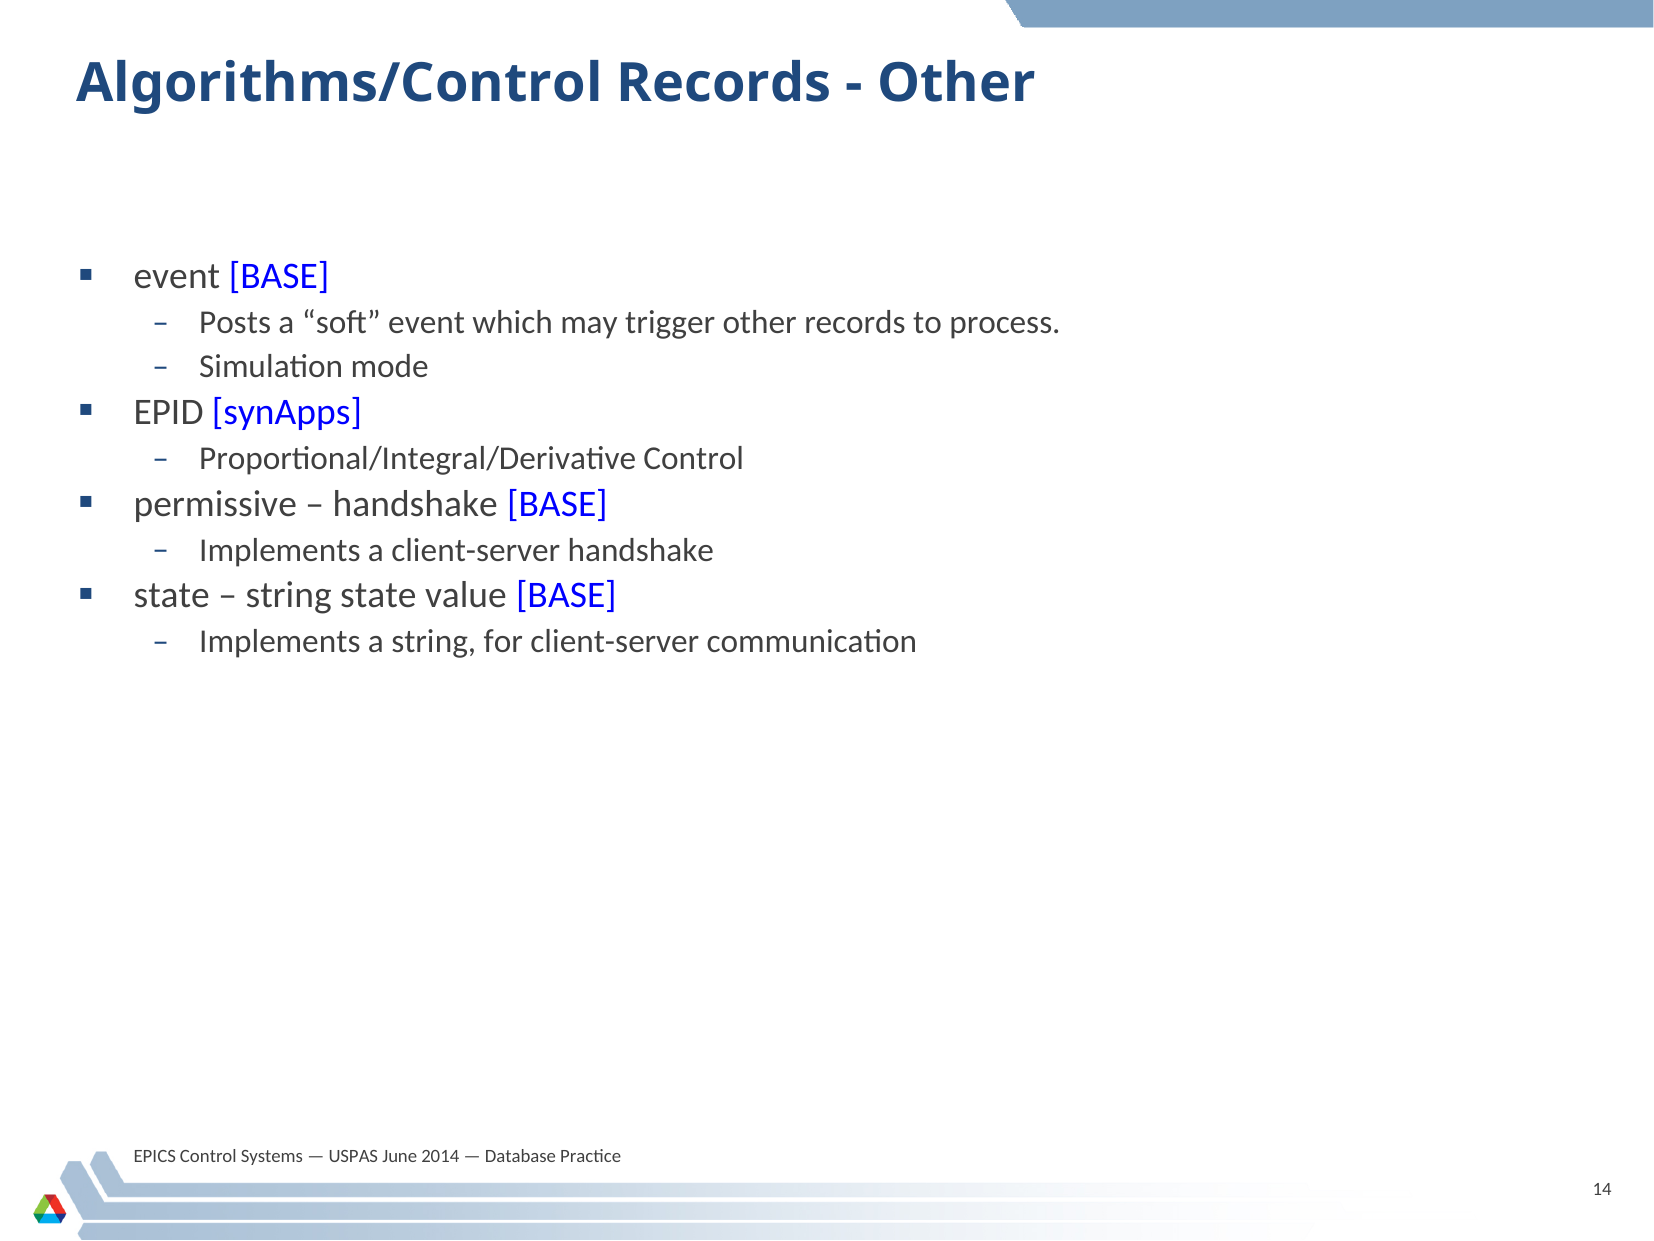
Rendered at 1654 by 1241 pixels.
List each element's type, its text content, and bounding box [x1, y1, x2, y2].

picture [0, 0, 1654, 29]
list event [BASE] Posts a “soft” event which may trigger other records to process. Simulation mode EPID [synApps] Proportional/Integral/Derivative Control permissive – handshake [BASE] Implements a client-server handshake state – string state value [BASE] Implements a string, for client-server communication [62, 253, 1498, 979]
title Algorithms/Control Records - Other [61, 51, 1500, 123]
picture [0, 1143, 1654, 1240]
